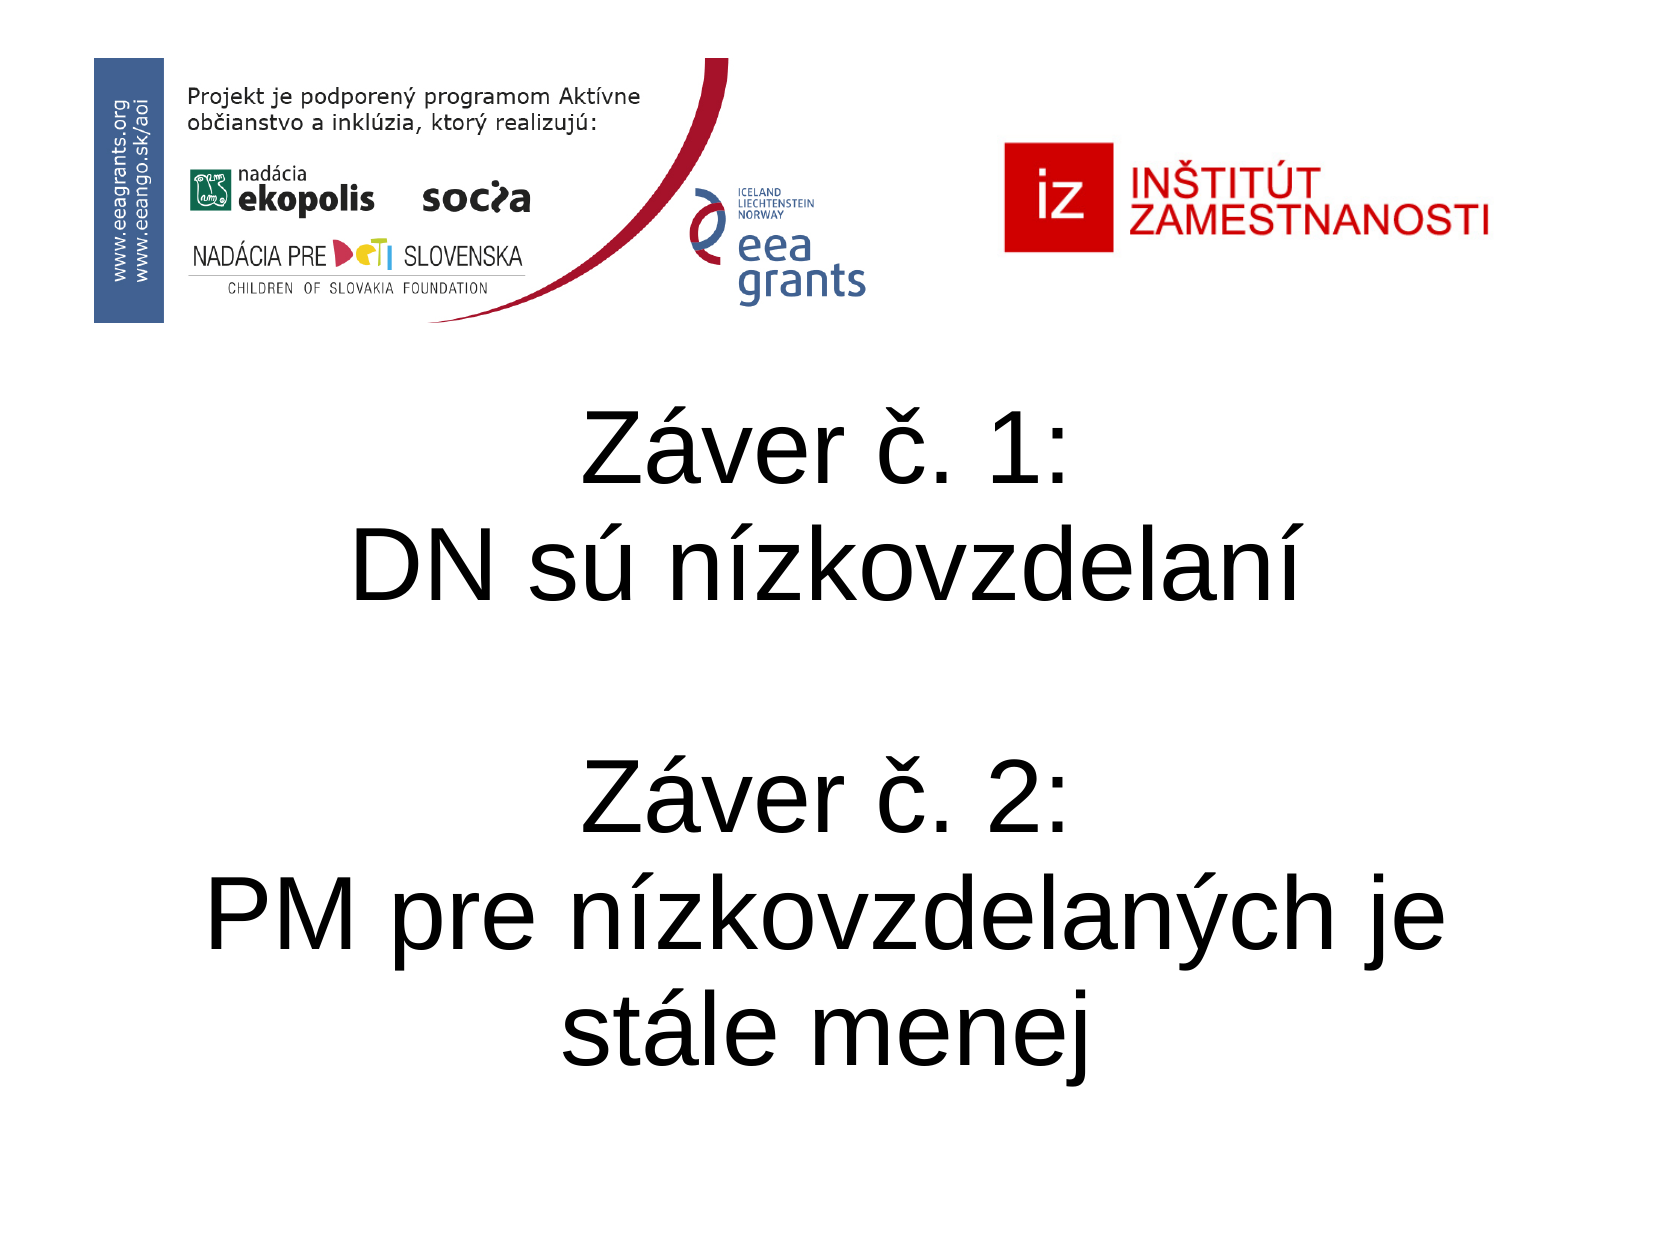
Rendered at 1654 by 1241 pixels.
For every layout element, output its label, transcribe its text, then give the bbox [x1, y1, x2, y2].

picture [944, 47, 1548, 343]
subtitle Záver č. 1: DN sú nízkovzdelaní Záver č. 2: PM pre nízkovzdelaných je stále menej [82, 389, 1571, 1204]
picture [94, 58, 887, 324]
